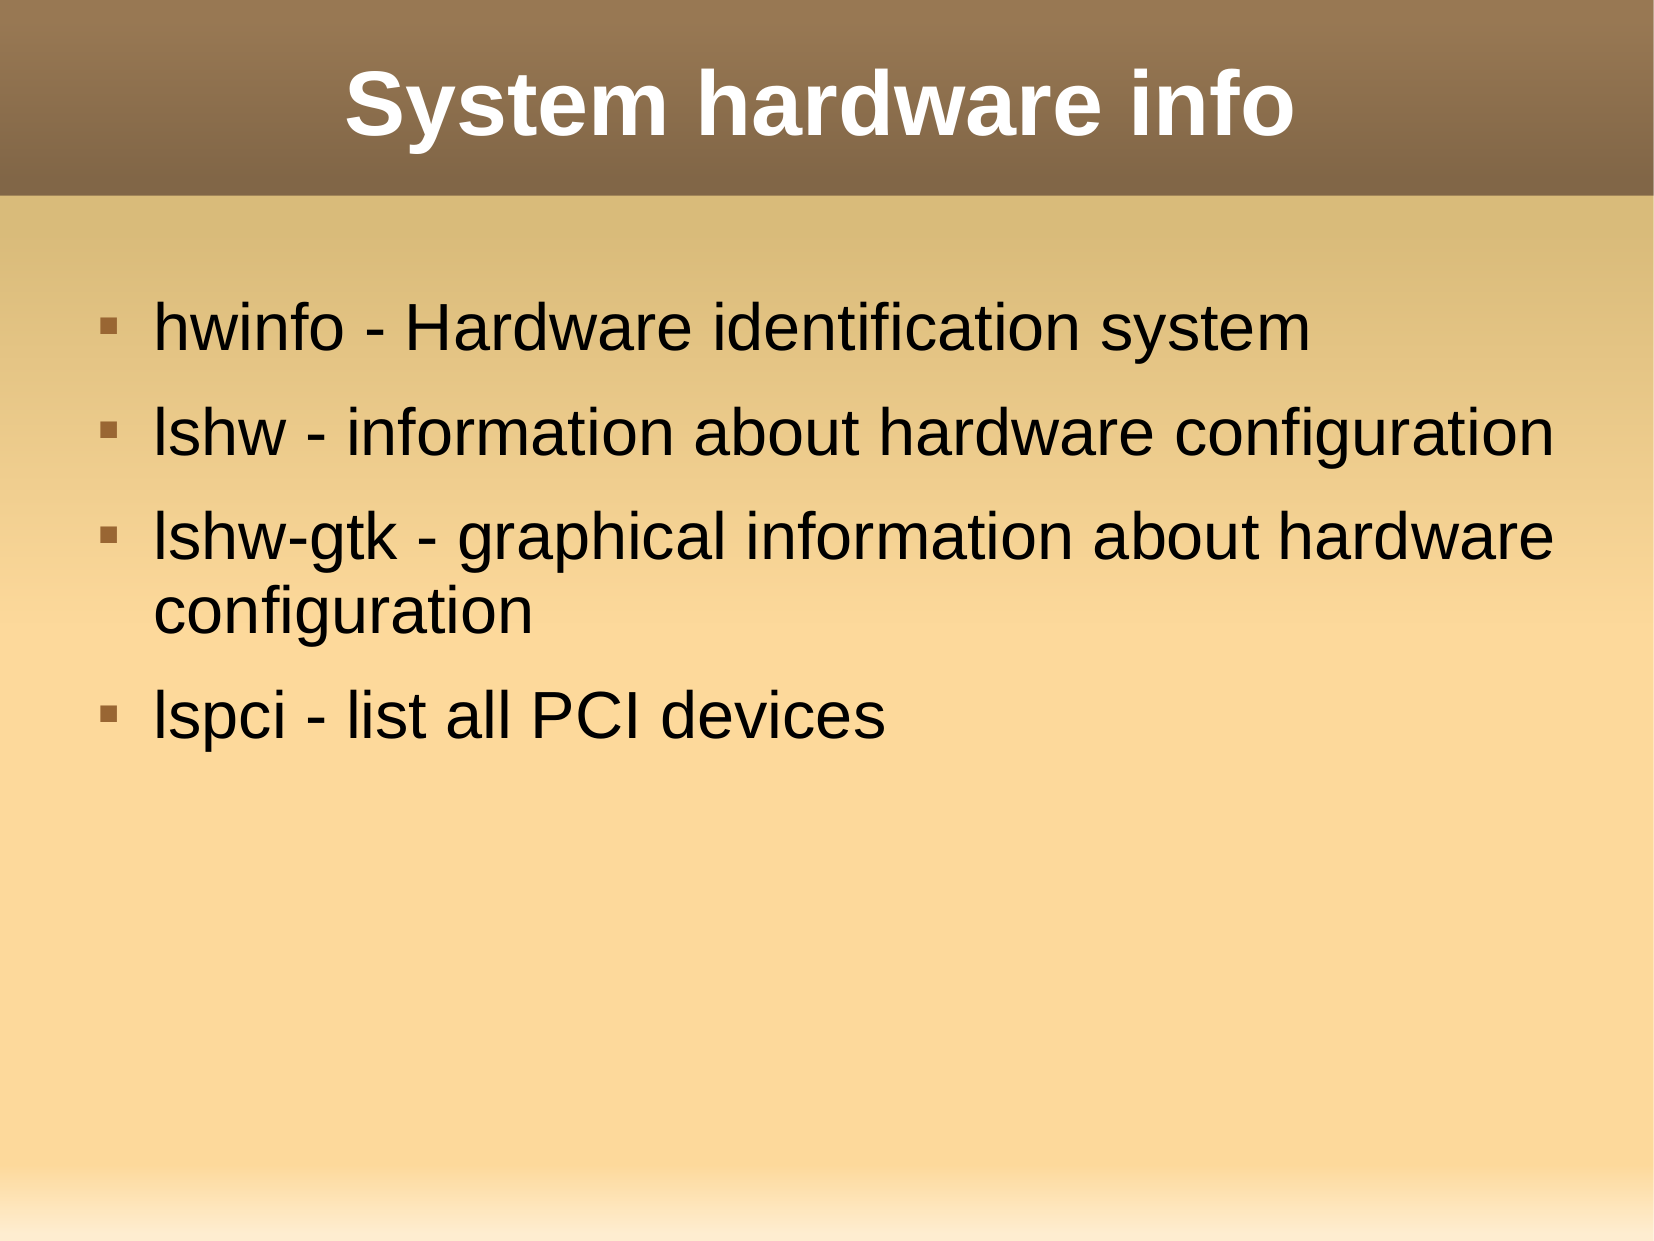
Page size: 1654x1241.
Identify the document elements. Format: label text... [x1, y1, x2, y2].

list hwinfo - Hardware identification system lshw - information about hardware configuration lshw-gtk - graphical information about hardware configuration lspci - list all PCI devices [82, 290, 1571, 1109]
picture [0, 0, 1654, 1241]
title System hardware info [76, 0, 1565, 208]
